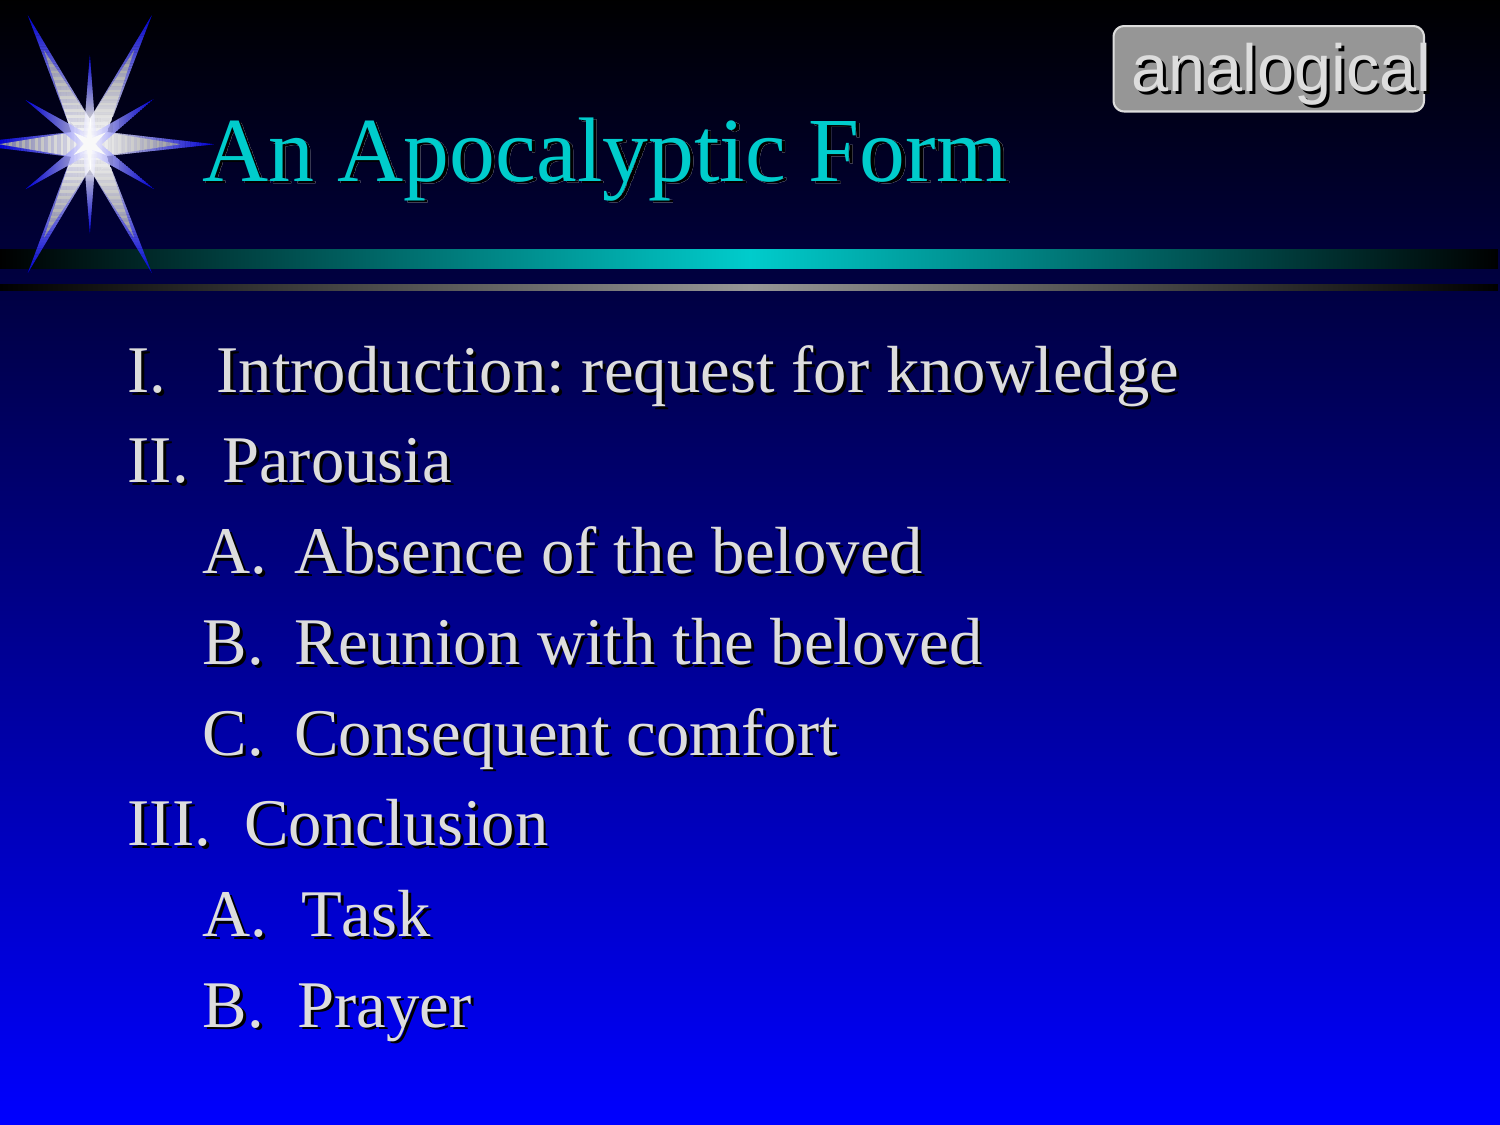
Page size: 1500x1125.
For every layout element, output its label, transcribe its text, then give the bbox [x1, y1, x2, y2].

title An Apocalyptic Form [187, 56, 1463, 244]
text_box analogical [1113, 26, 1424, 112]
list I. Introduction: request for knowledge II. Parousia A. Absence of the beloved B. Reunion with the beloved C. Consequent comfort III. Conclusion A. Task B. Prayer [112, 324, 1388, 1076]
